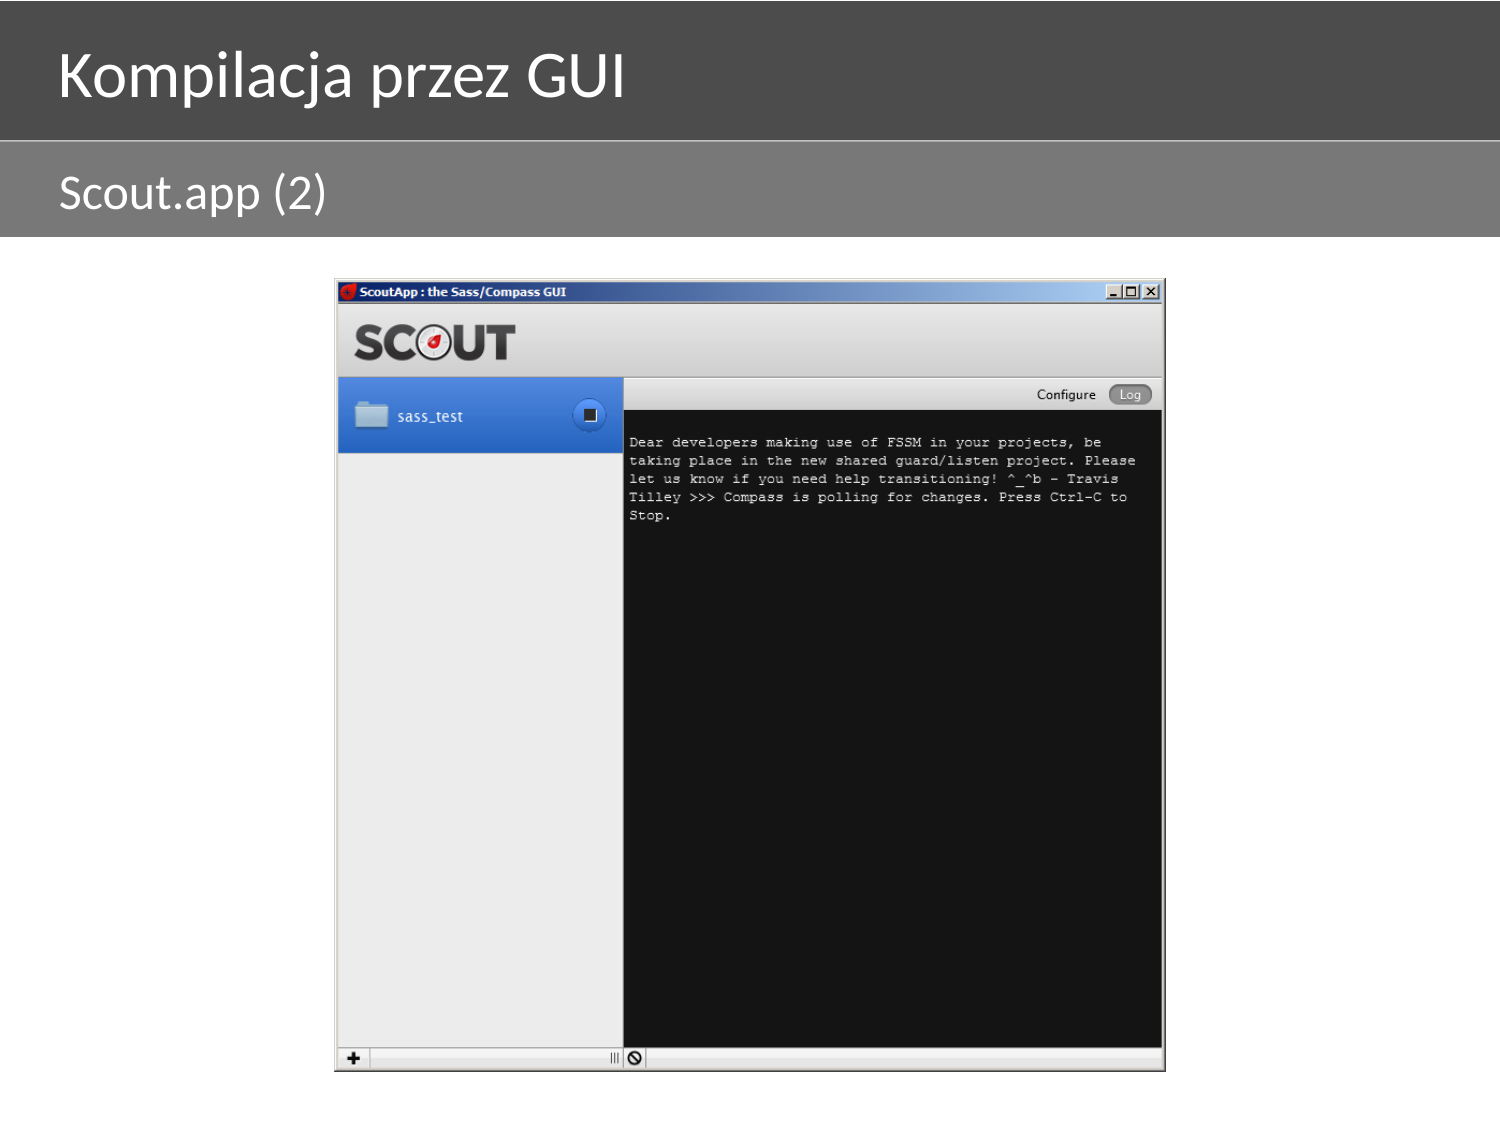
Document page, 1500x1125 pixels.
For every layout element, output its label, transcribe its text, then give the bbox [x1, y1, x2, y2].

text_box Kompilacja przez GUI [0, 1, 1500, 140]
text_box Scout.app (2) [0, 141, 1500, 237]
picture [334, 278, 1166, 1072]
